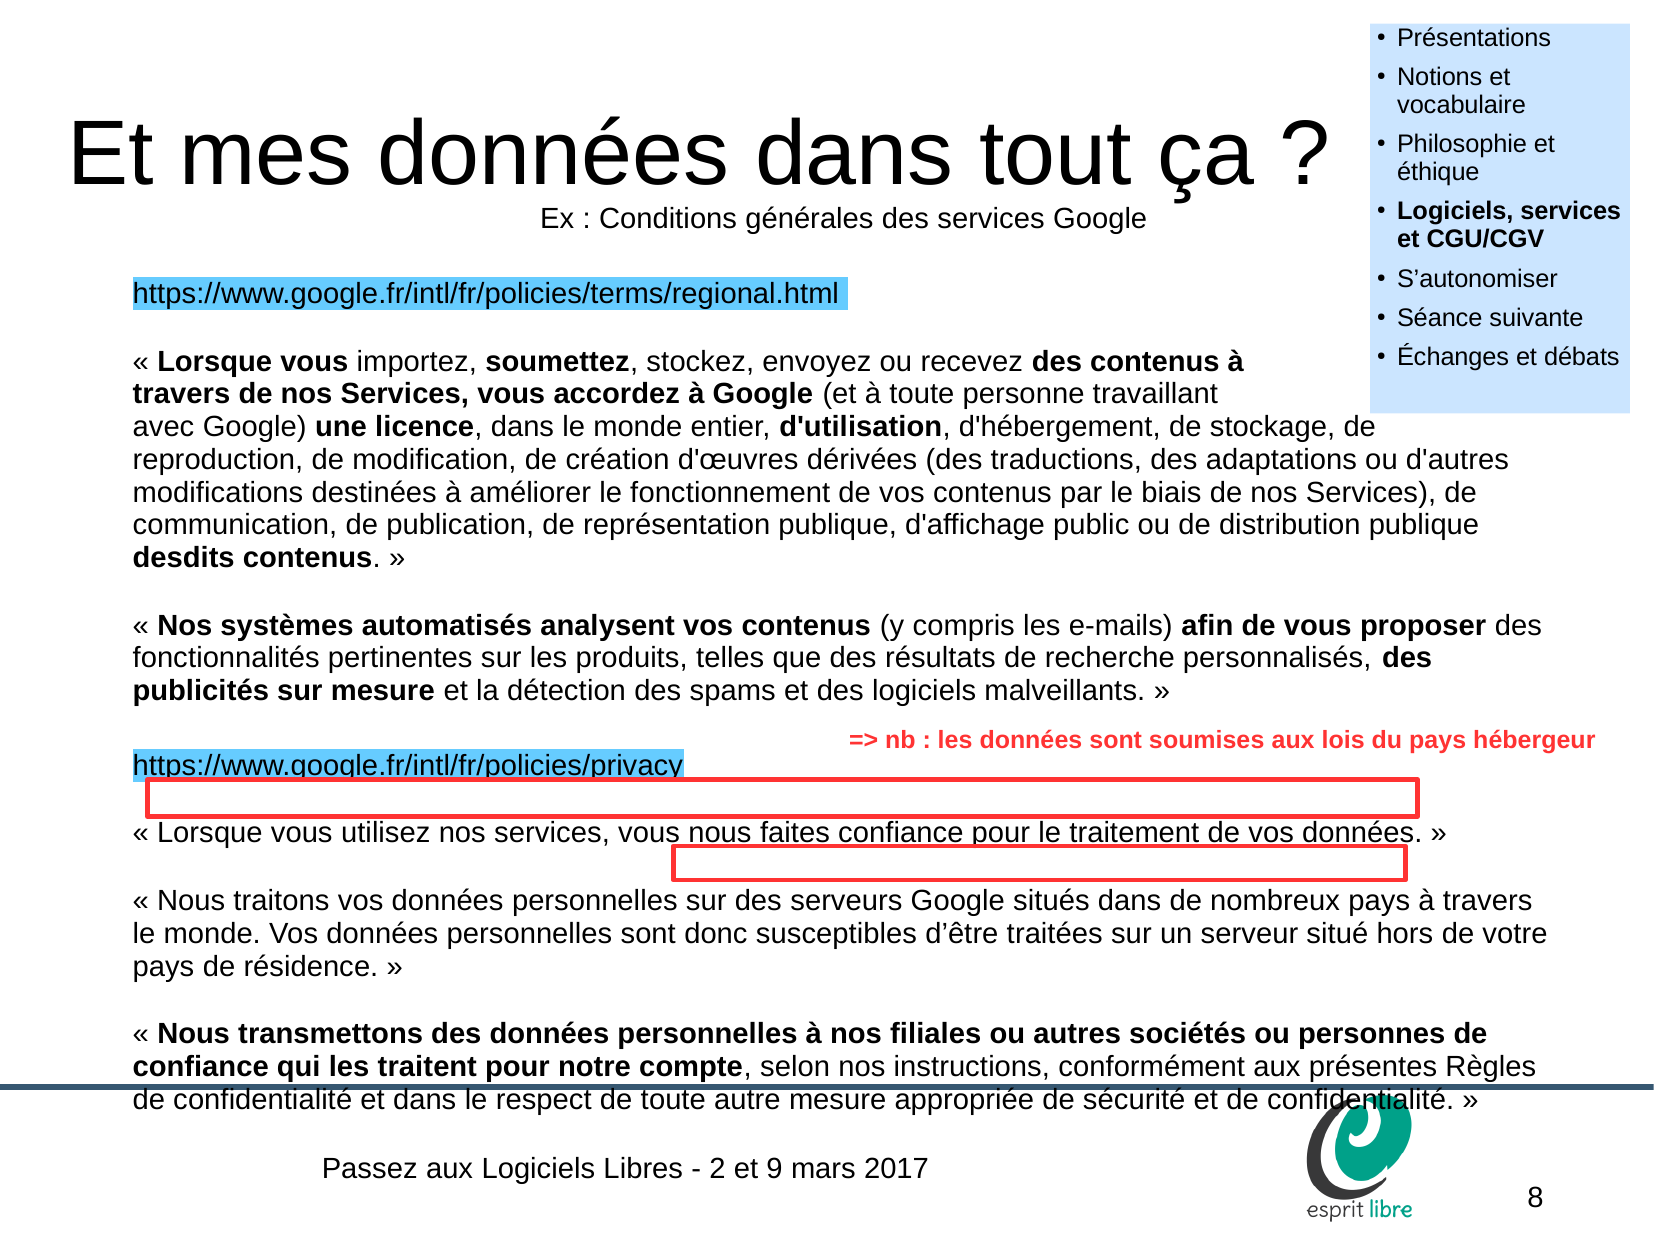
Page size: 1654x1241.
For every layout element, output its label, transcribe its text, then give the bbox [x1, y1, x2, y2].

text_box => nb : les données sont soumises aux lois du pays hébergeur [834, 718, 1619, 762]
picture [1293, 1092, 1424, 1223]
list Présentations Notions et vocabulaire Philosophie et éthique Logiciels, services et CGU/CGV S’autonomiser Séance suivante Échanges et débats [1370, 23, 1630, 414]
title Et mes données dans tout ça ? [5, 49, 1370, 257]
text_box Ex : Conditions générales des services Google https://www.google.fr/intl/fr/policies/terms/regional.html « Lorsque vous importez, soumettez, stockez, envoyez ou recevez des contenus à travers de nos Services, vous accordez à Google (et à toute personne travaillant avec Google) une licence, dans le monde entier, d'utilisation, d'hébergement, de stockage, de reproduction, de modification, de création d'œuvres dérivées (des traductions, des adaptations ou d'autres modifications destinées à améliorer le fonctionnement de vos contenus par le biais de nos Services), de communication, de publication, de représentation publique, d'affichage public ou de distribution publique desdits contenus. » « Nos systèmes automatisés analysent vos contenus (y compris les e-mails) afin de vous proposer des fonctionnalités pertinentes sur les produits, telles que des résultats de recherche personnalisés, des publicités sur mesure et la détection des spams et des logiciels malveillants. » https://www.google.fr/intl/fr/policies/privacy « Lorsque vous utilisez nos services, vous nous faites confiance pour le traitement de vos données. » « Nous traitons vos données personnelles sur des serveurs Google situés dans de nombreux pays à travers le monde. Vos données personnelles sont donc susceptibles d’être traitées sur un serveur situé hors de votre pays de résidence. » « Nous transmettons des données personnelles à nos filiales ou autres sociétés ou personnes de confiance qui les traitent pour notre compte, selon nos instructions, conformément aux présentes Règles de confidentialité et dans le respect de toute autre mesure appropriée de sécurité et de confidentialité. » [82, 194, 1571, 1091]
